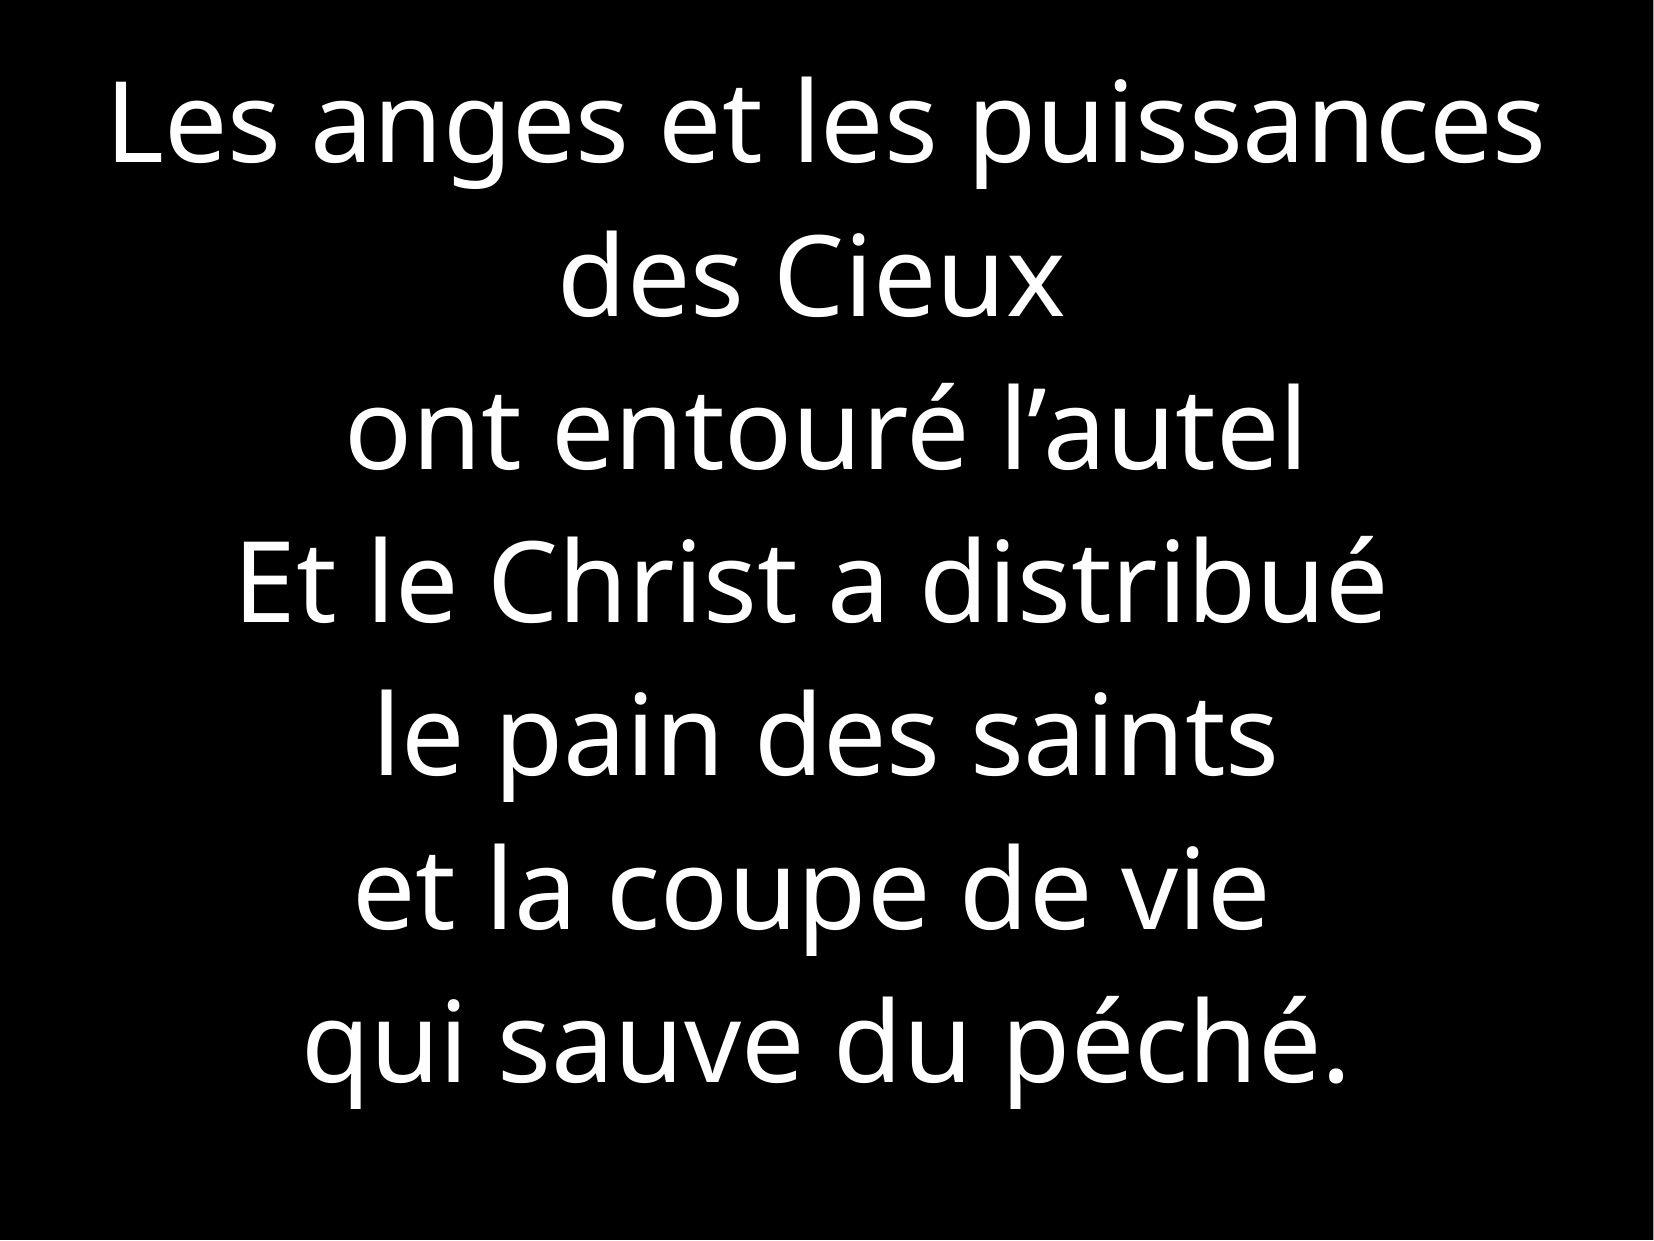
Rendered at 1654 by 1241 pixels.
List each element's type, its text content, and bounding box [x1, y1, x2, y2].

subtitle Les anges et les puissances des Cieux ont entouré l’autel Et le Christ a distribué le pain des saints et la coupe de vie qui sauve du péché. [82, 30, 1571, 1128]
